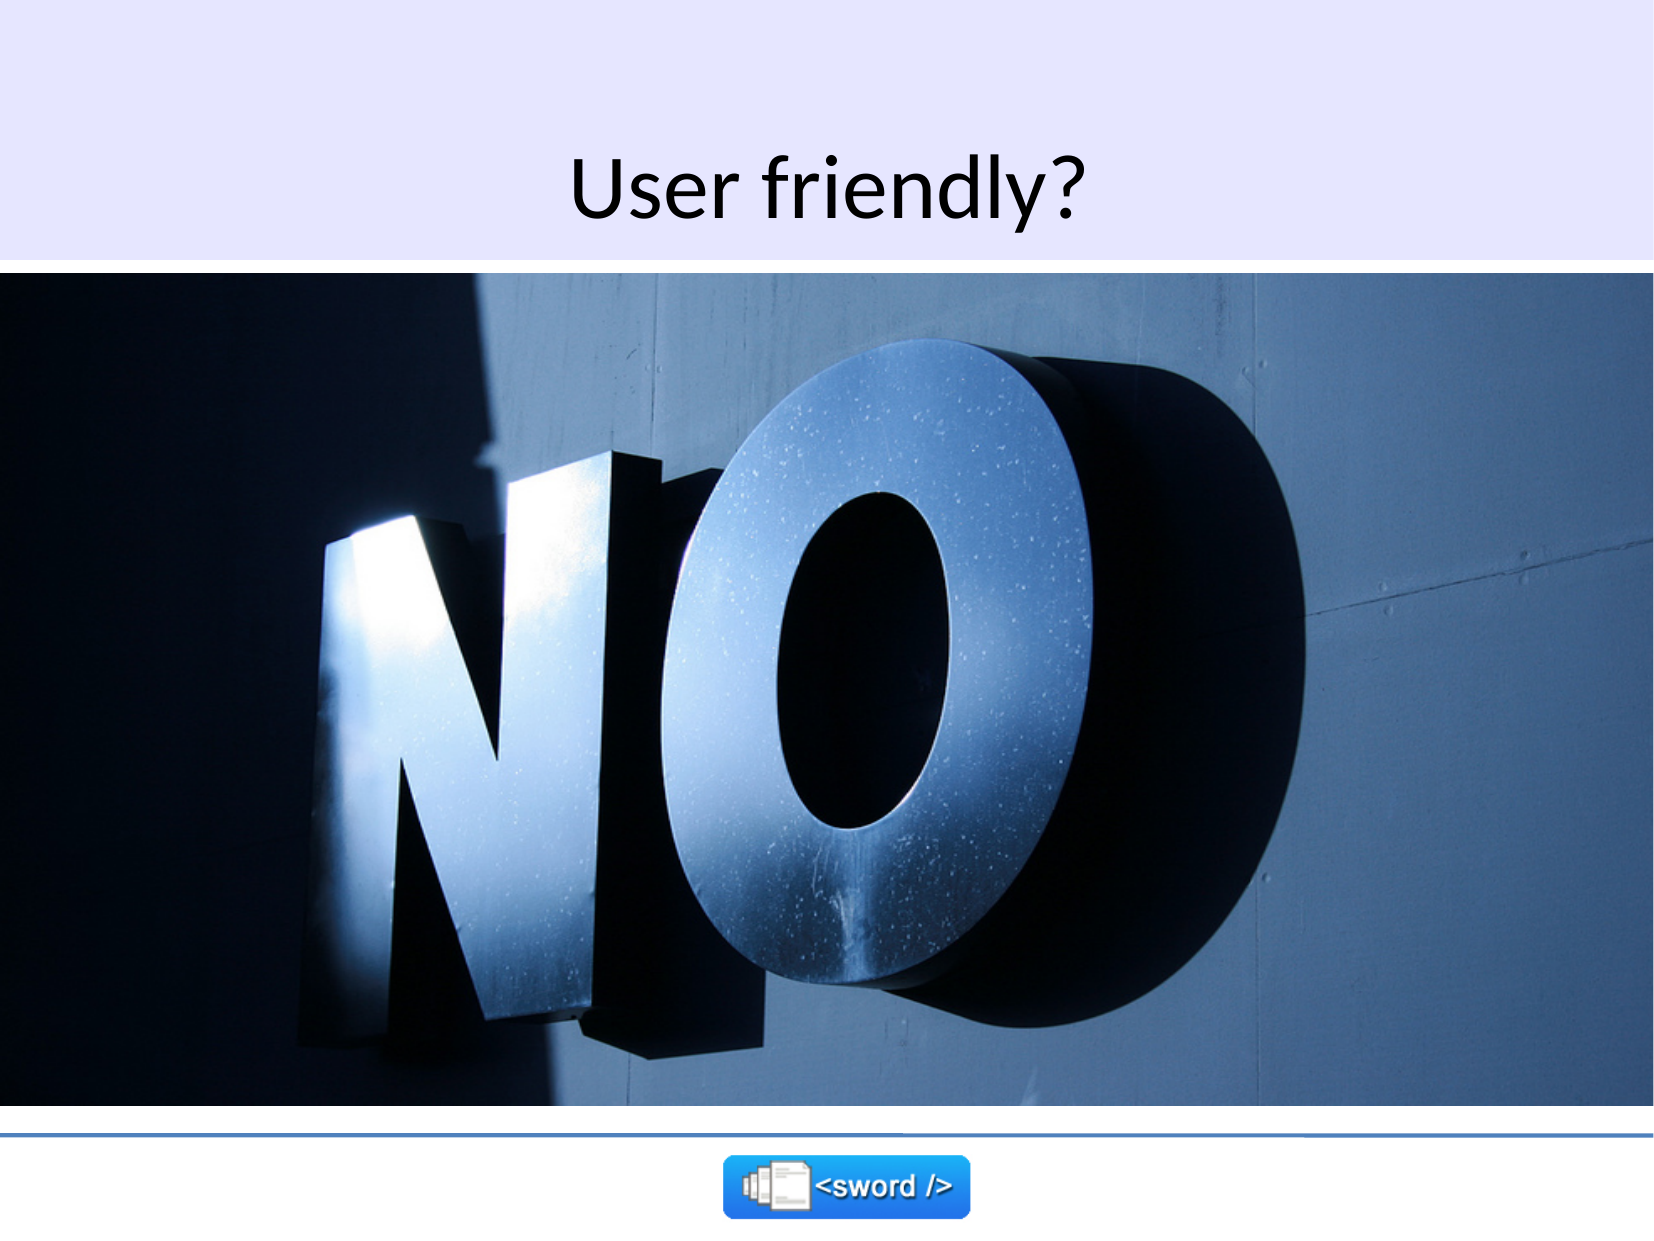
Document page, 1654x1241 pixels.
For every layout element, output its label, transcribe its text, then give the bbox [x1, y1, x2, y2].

picture [722, 1154, 973, 1223]
text_box User friendly? [497, 142, 1163, 250]
picture [0, 273, 1654, 1106]
